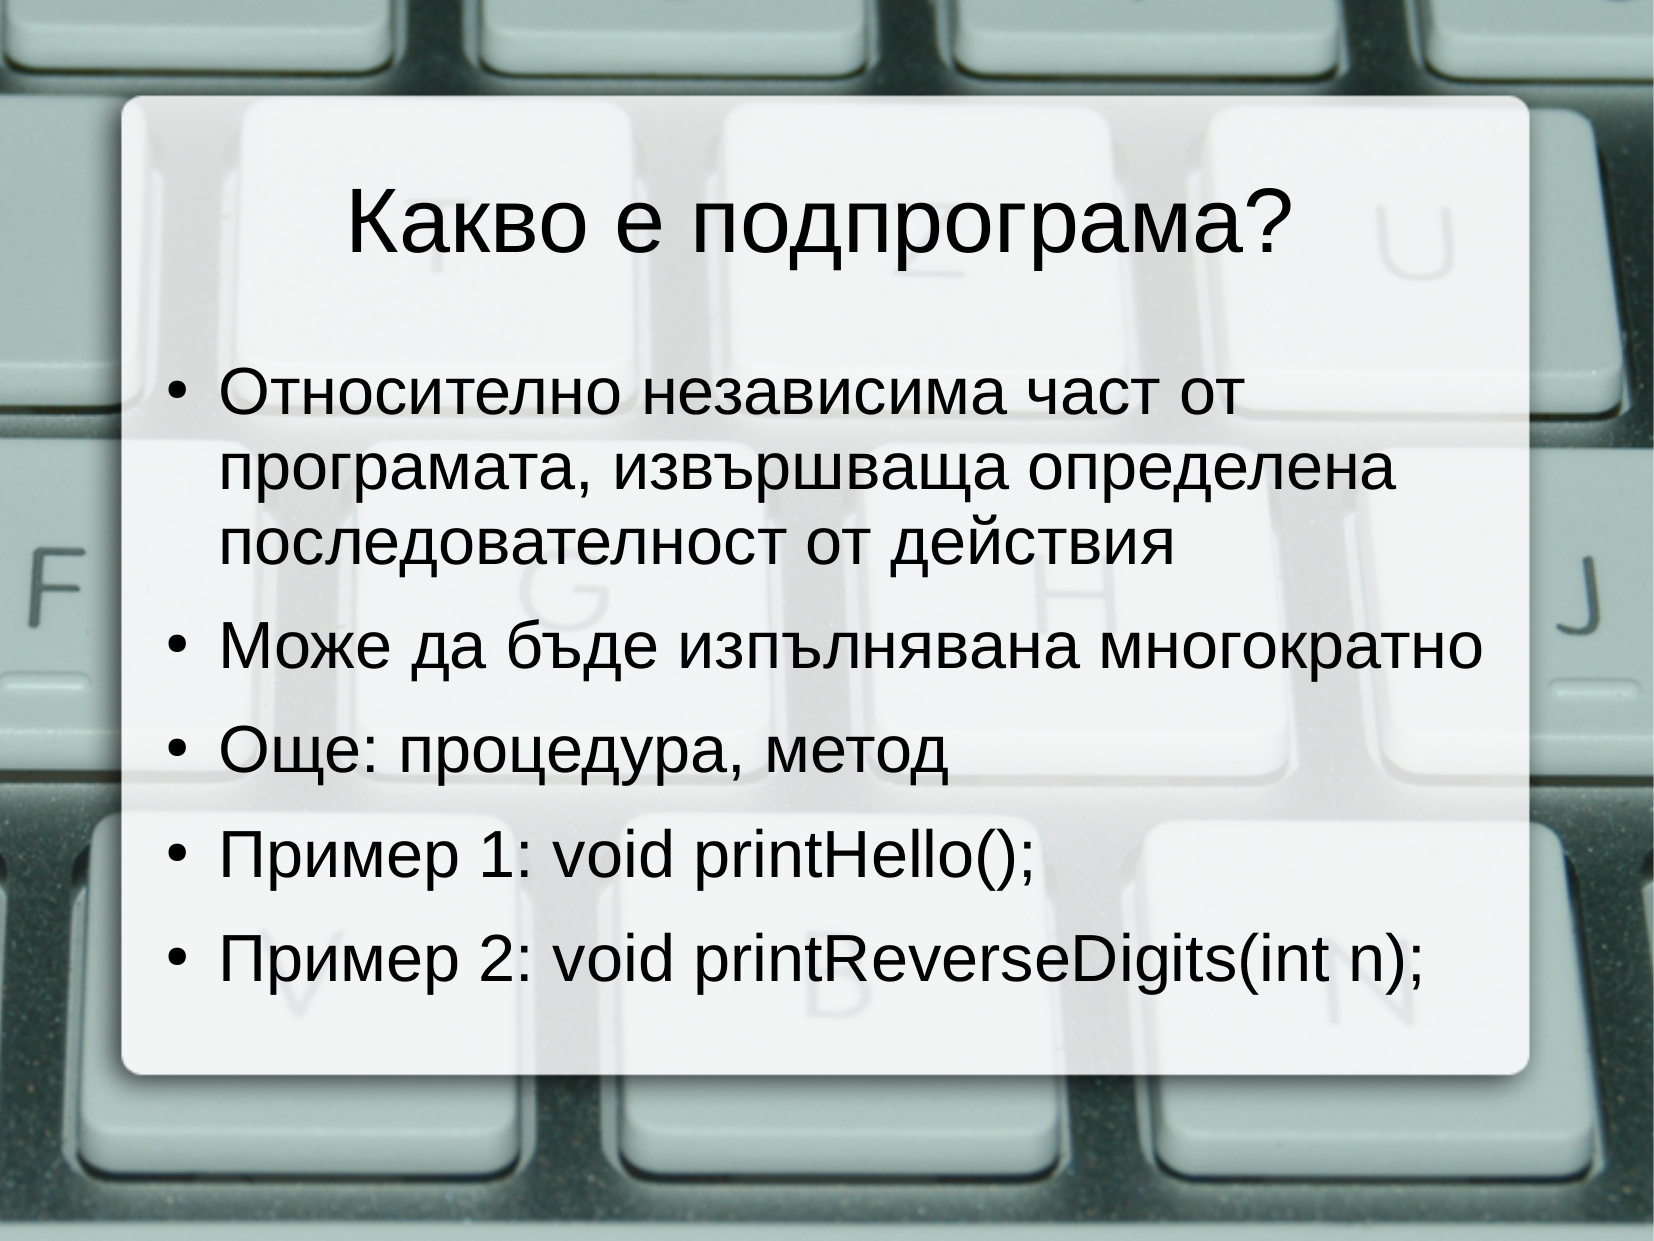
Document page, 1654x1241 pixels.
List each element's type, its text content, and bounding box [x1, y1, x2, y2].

title Какво е подпрограма? [135, 117, 1506, 325]
picture [0, 0, 1654, 1241]
list Относително независима част от програмата, извършваща определена последователност от действия Може да бъде изпълнявана многократно Още: процедура, метод Пример 1: void printHello(); Пример 2: void printReverseDigits(int n); [147, 354, 1506, 1074]
